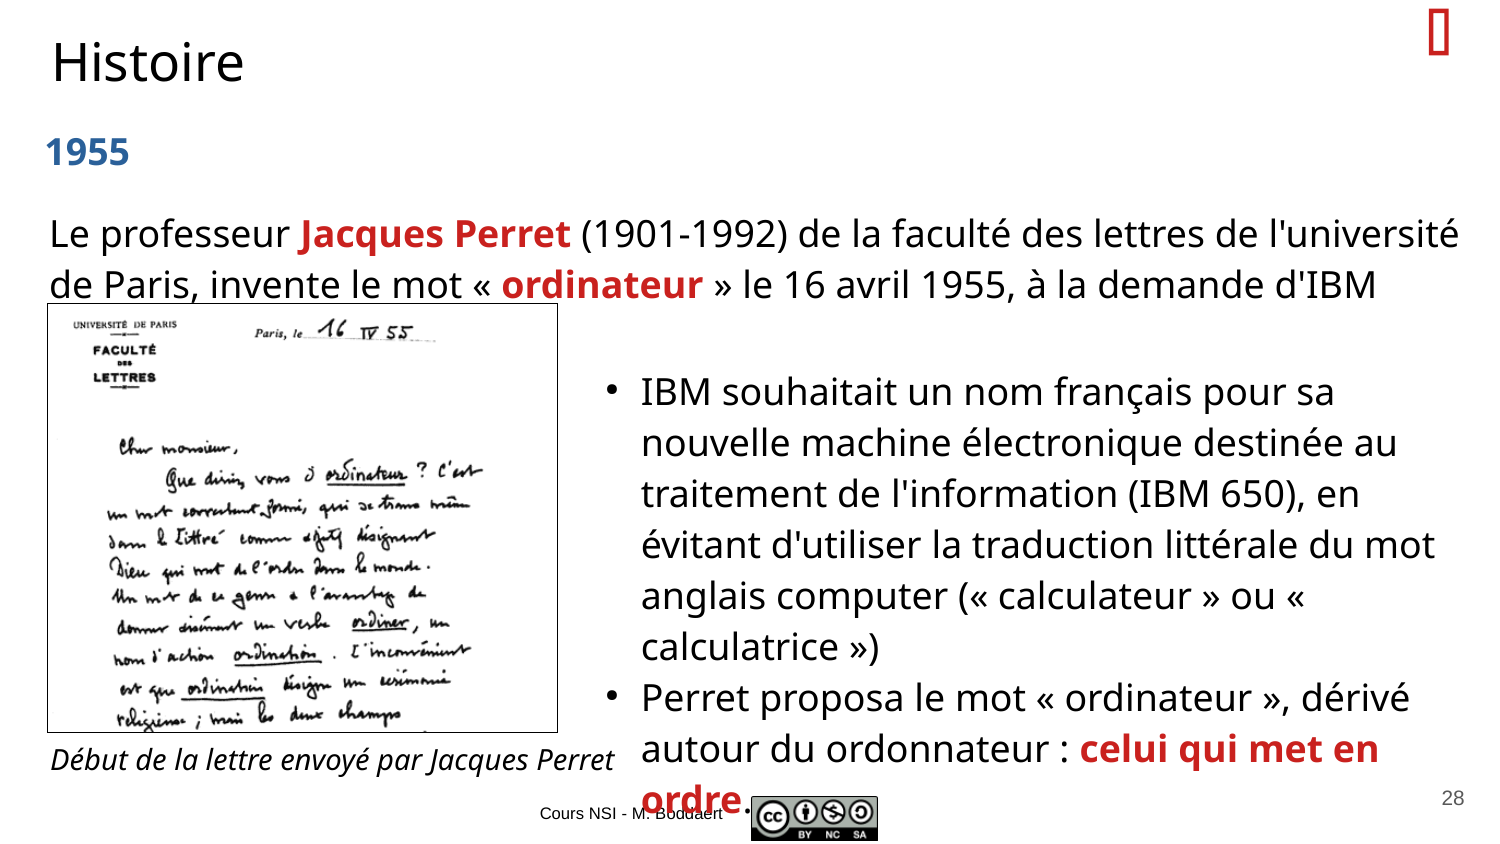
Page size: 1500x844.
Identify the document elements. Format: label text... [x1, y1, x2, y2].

slide_number <numéro> [1389, 764, 1480, 830]
text_box Début de la lettre envoyé par Jacques Perret [35, 732, 662, 781]
picture [751, 796, 878, 841]
picture [47, 303, 558, 732]
text_box IBM souhaitait un nom français pour sa nouvelle machine électronique destinée au traitement de l'information (IBM 650), en évitant d'utiliser la traduction littérale du mot anglais computer (« calculateur » ou « calculatrice ») Perret proposa le mot « ordinateur », dérivé autour du ordonnateur : celui qui met en ordre. [590, 357, 1500, 678]
title Histoire [51, 13, 1449, 108]
text_box 1955 [29, 120, 1477, 178]
text_box Le professeur Jacques Perret (1901-1992) de la faculté des lettres de l'université de Paris, invente le mot « ordinateur » le 16 avril 1955, à la demande d'IBM France. [34, 200, 1500, 303]
text_box  [1413, 0, 1500, 90]
